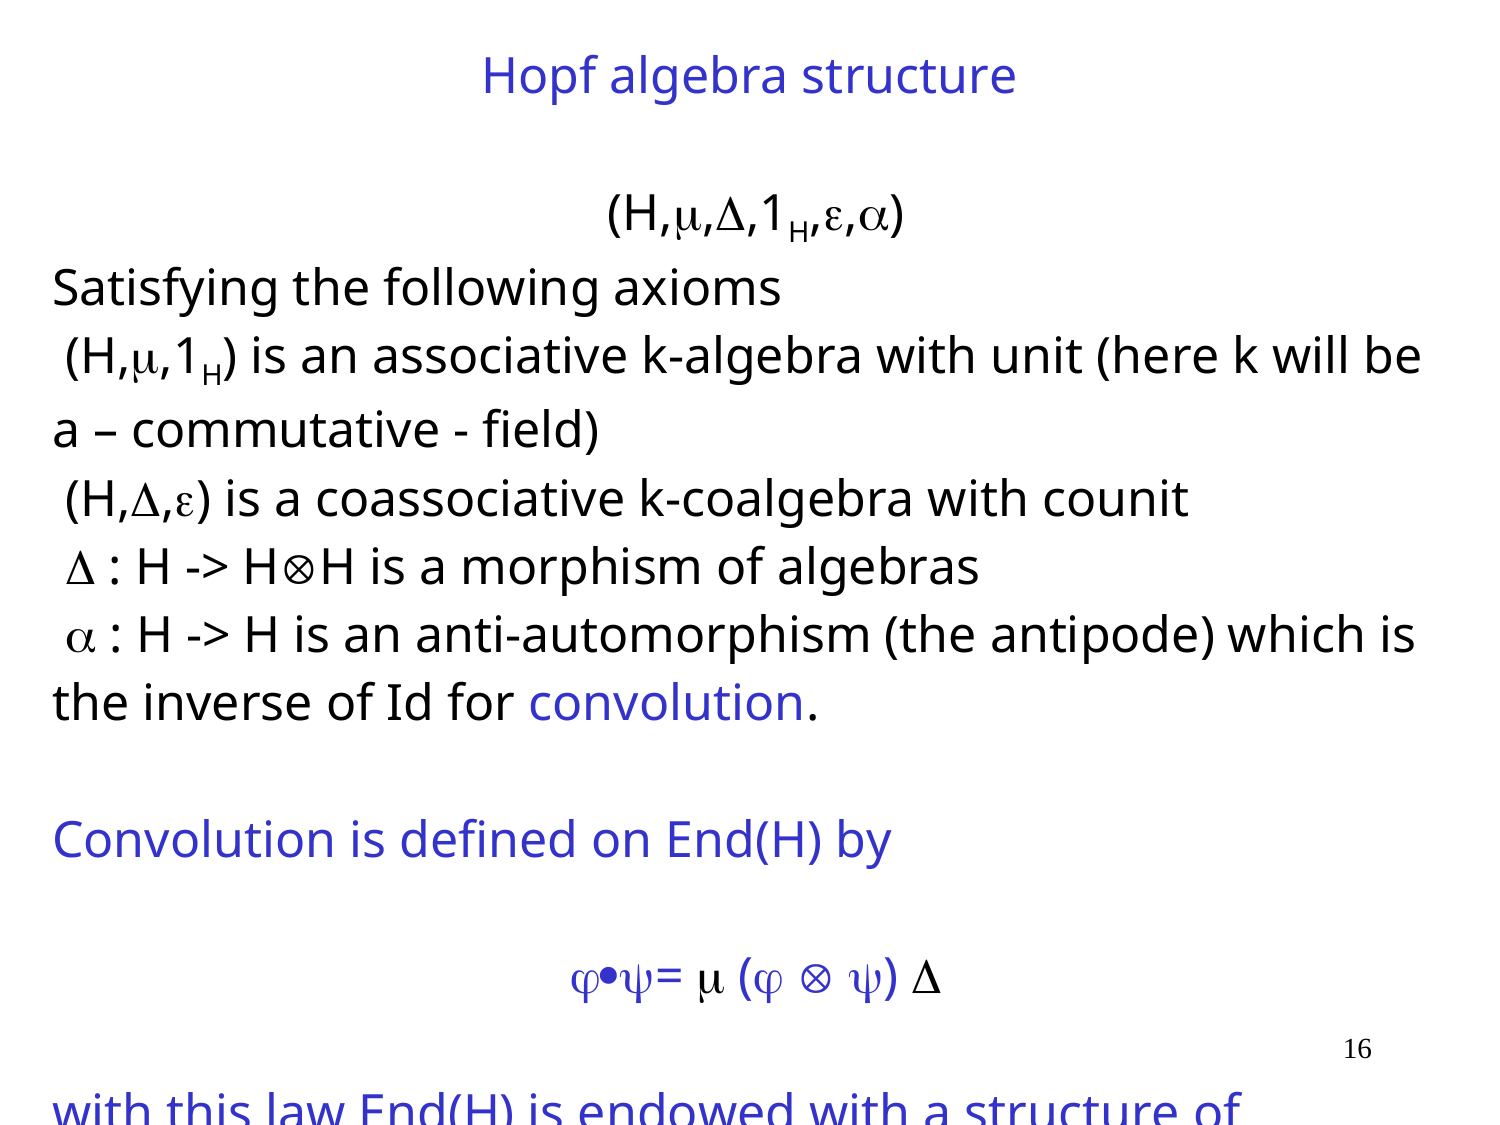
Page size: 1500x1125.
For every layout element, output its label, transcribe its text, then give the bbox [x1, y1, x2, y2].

text_box Hopf algebra structure (H,,,1H,,) Satisfying the following axioms (H,,1H) is an associative k-algebra with unit (here k will be a – commutative - field) (H,,) is a coassociative k-coalgebra with counit  : H -> HH is a morphism of algebras  : H -> H is an anti-automorphism (the antipode) which is the inverse of Id for convolution. Convolution is defined on End(H) by =  (  )  with this law End(H) is endowed with a structure of associative algebra with unit 1H. [37, 32, 1476, 1125]
